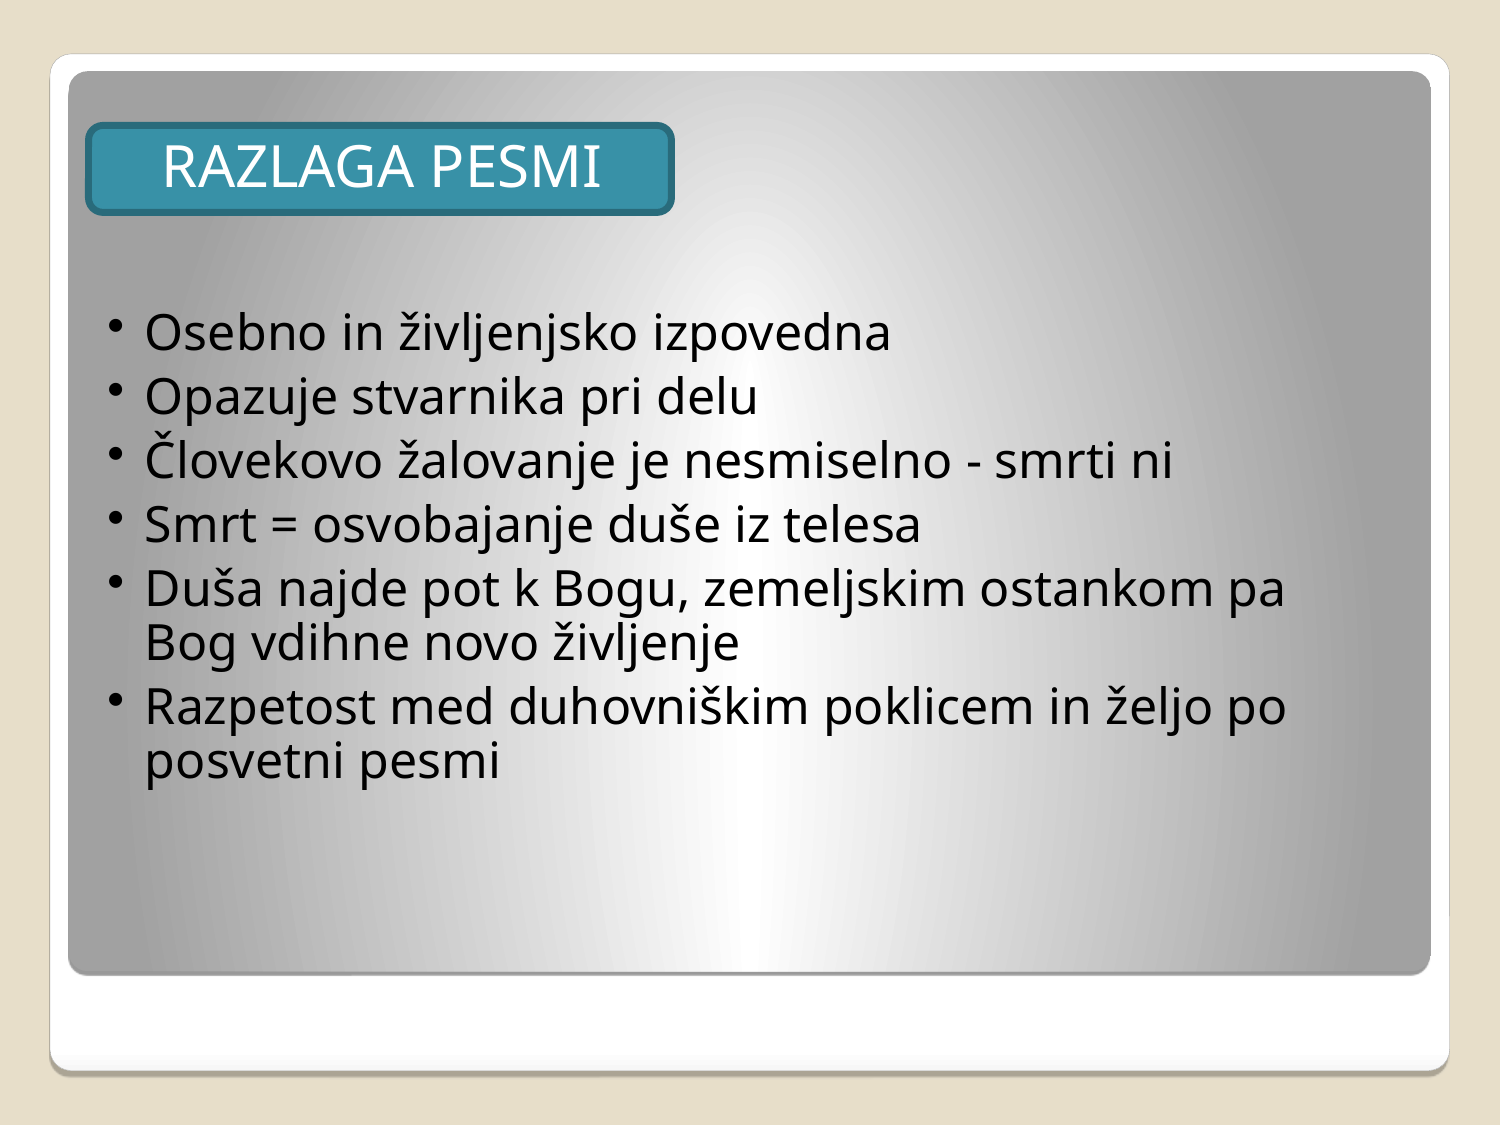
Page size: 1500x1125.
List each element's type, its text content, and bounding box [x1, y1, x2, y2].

text_box RAZLAGA PESMI [88, 125, 672, 213]
text_box Osebno in življenjsko izpovedna Opazuje stvarnika pri delu Človekovo žalovanje je nesmiselno - smrti ni Smrt = osvobajanje duše iz telesa Duša najde pot k Bogu, zemeljskim ostankom pa Bog vdihne novo življenje Razpetost med duhovniškim poklicem in željo po posvetni pesmi [64, 302, 1404, 825]
